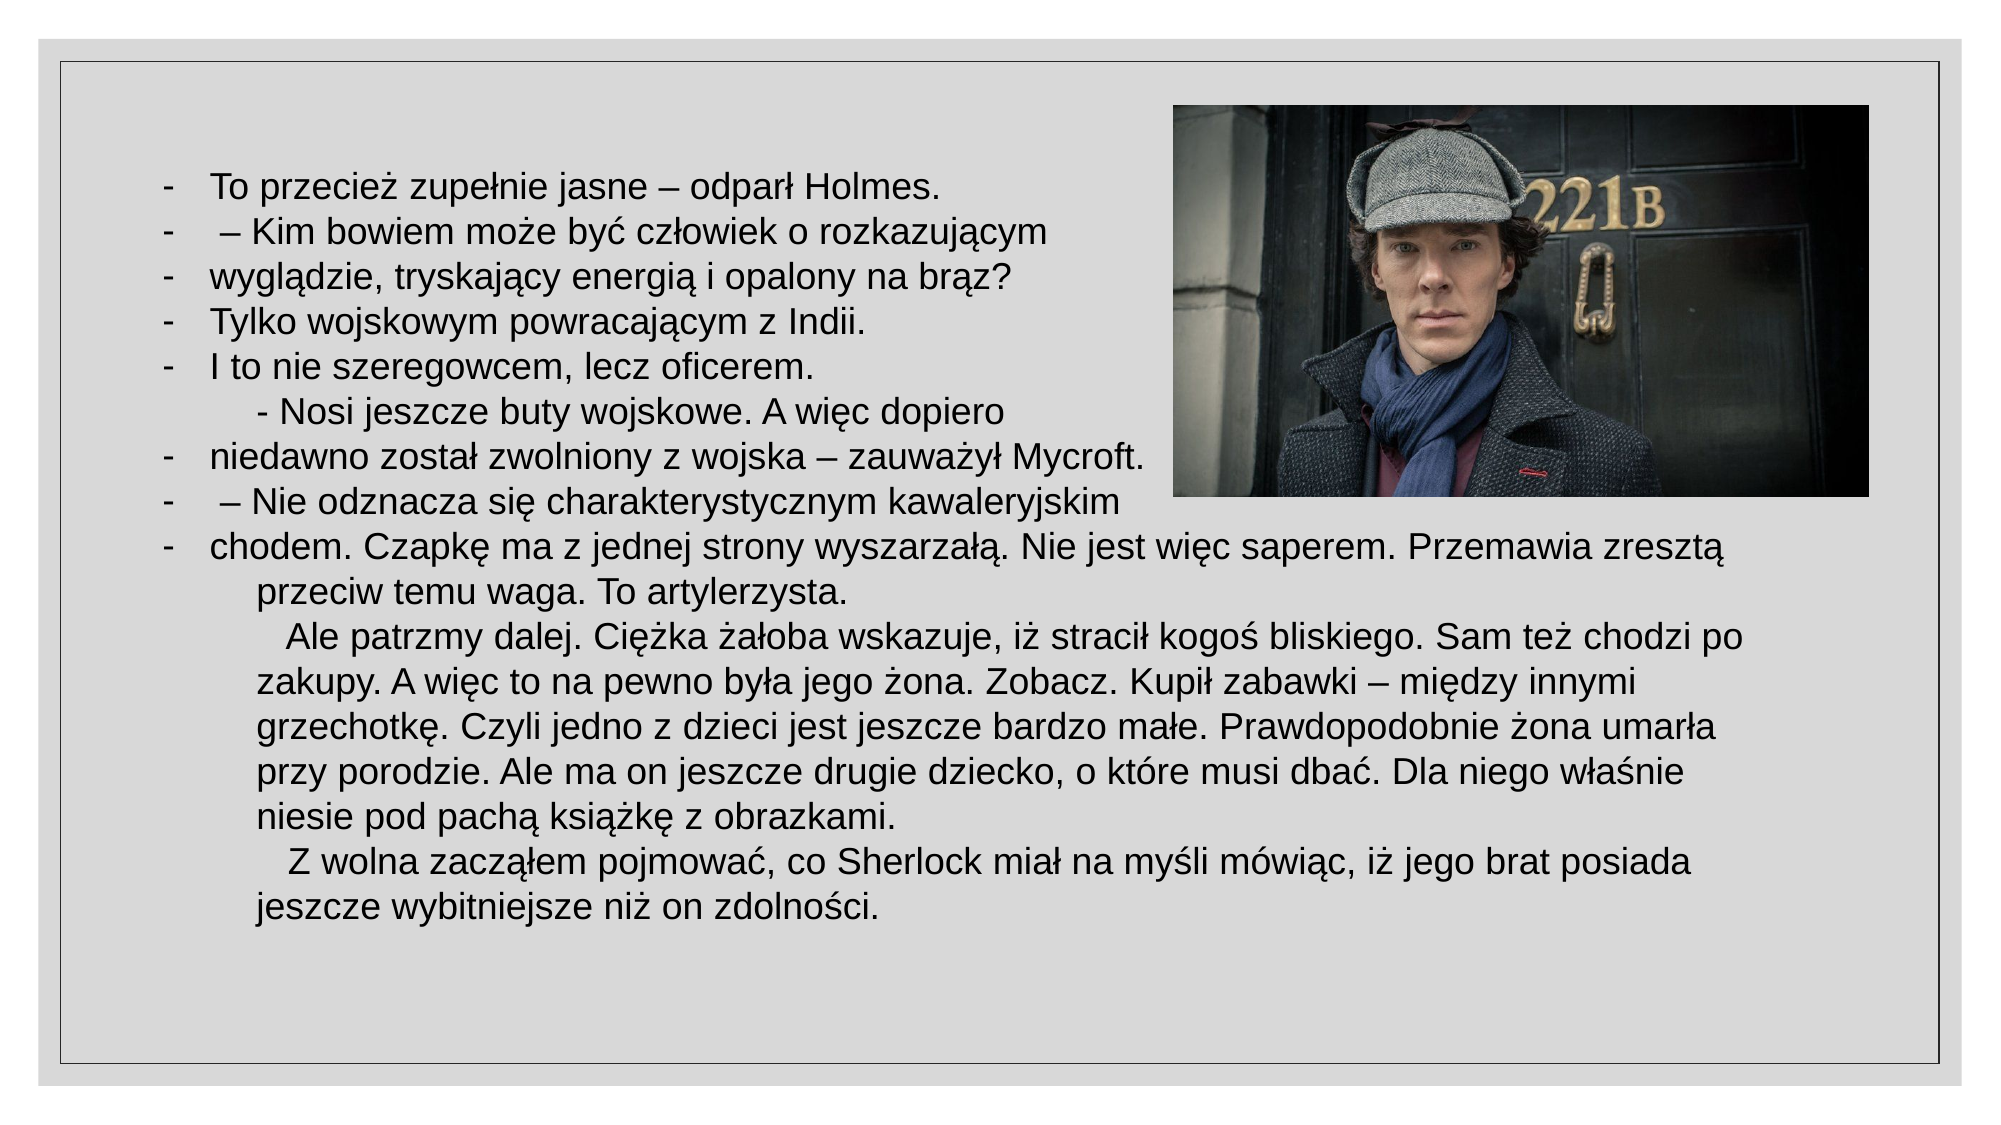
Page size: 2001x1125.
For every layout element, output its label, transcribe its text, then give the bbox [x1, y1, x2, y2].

picture [1173, 105, 1869, 497]
text_box To przecież zupełnie jasne – odparł Holmes. – Kim bowiem może być człowiek o rozkazującym wyglądzie, tryskający energią i opalony na brąz? Tylko wojskowym powracającym z Indii. I to nie szeregowcem, lecz oficerem. - Nosi jeszcze buty wojskowe. A więc dopiero niedawno został zwolniony z wojska – zauważył Mycroft. – Nie odznacza się charakterystycznym kawaleryjskim chodem. Czapkę ma z jednej strony wyszarzałą. Nie jest więc saperem. Przemawia zresztą przeciw temu waga. To artylerzysta. Ale patrzmy dalej. Ciężka żałoba wskazuje, iż stracił kogoś bliskiego. Sam też chodzi po zakupy. A więc to na pewno była jego żona. Zobacz. Kupił zabawki – między innymi grzechotkę. Czyli jedno z dzieci jest jeszcze bardzo małe. Prawdopodobnie żona umarła przy porodzie. Ale ma on jeszcze drugie dziecko, o które musi dbać. Dla niego właśnie niesie pod pachą książkę z obrazkami. Z wolna zacząłem pojmować, co Sherlock miał na myśli mówiąc, iż jego brat posiada jeszcze wybitniejsze niż on zdolności. [148, 154, 1805, 934]
